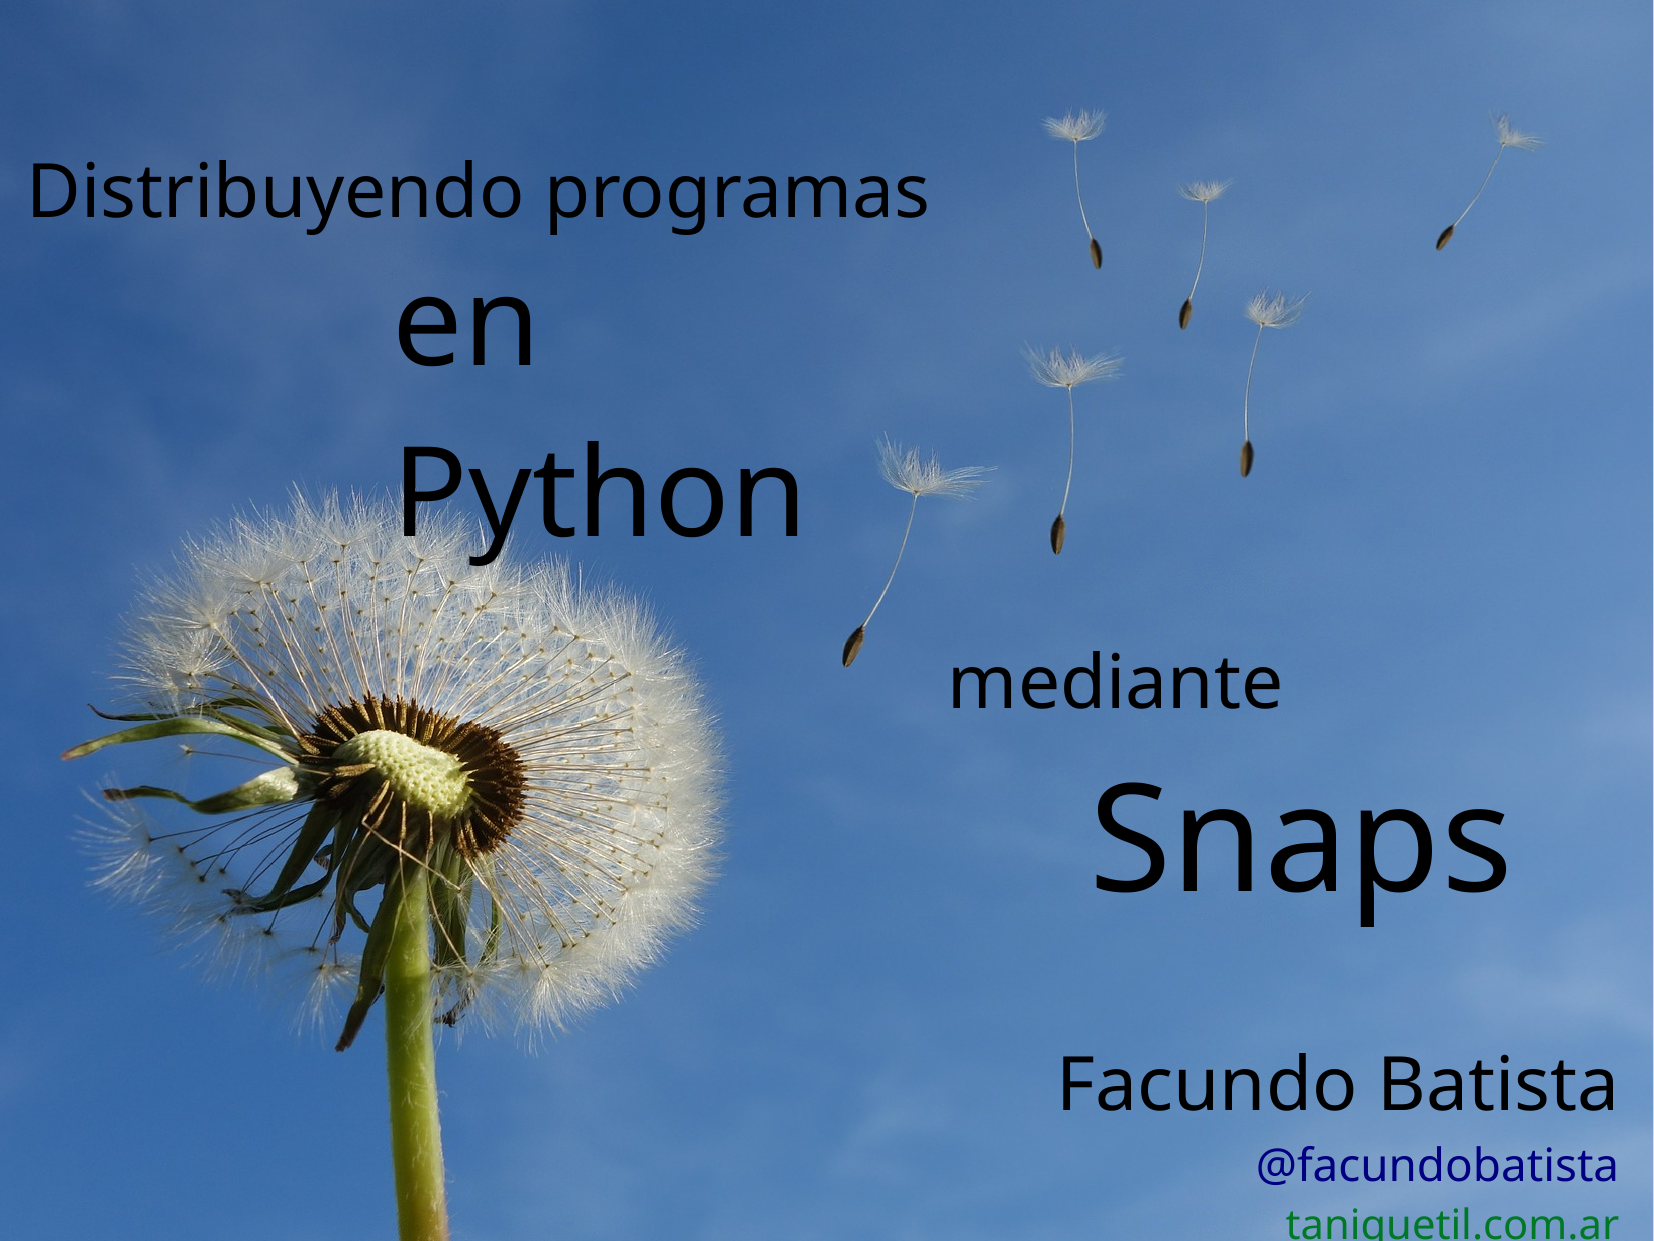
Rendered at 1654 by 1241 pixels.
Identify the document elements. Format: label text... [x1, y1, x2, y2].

text_box Distribuyendo programas [11, 129, 957, 351]
text_box mediante [933, 621, 1335, 721]
text_box en Python [377, 224, 993, 520]
picture [0, 0, 1654, 1241]
text_box Snaps [1074, 723, 1619, 1021]
text_box Facundo Batista @facundobatista taniquetil.com.ar [537, 1021, 1636, 1241]
